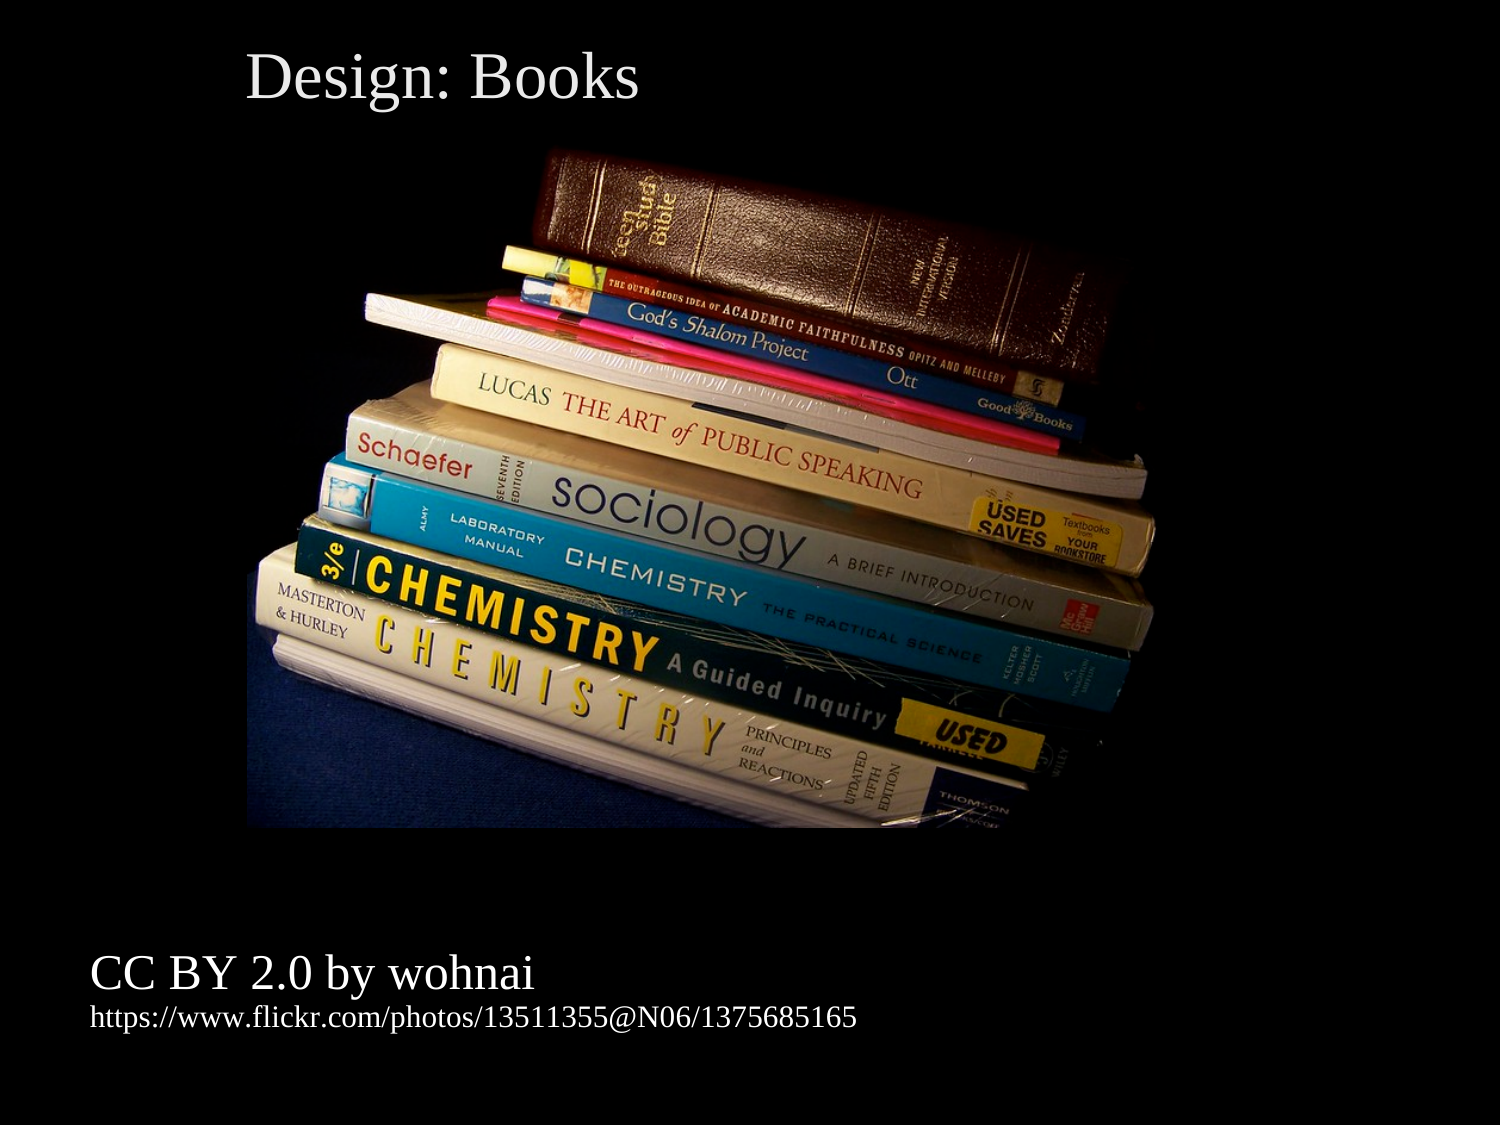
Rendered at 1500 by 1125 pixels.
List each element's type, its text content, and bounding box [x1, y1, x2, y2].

text_box Design: Books [230, 31, 981, 121]
picture [247, 112, 1201, 828]
text_box CC BY 2.0 by wohnai https://www.flickr.com/photos/13511355@N06/1375685165 [75, 937, 938, 1043]
